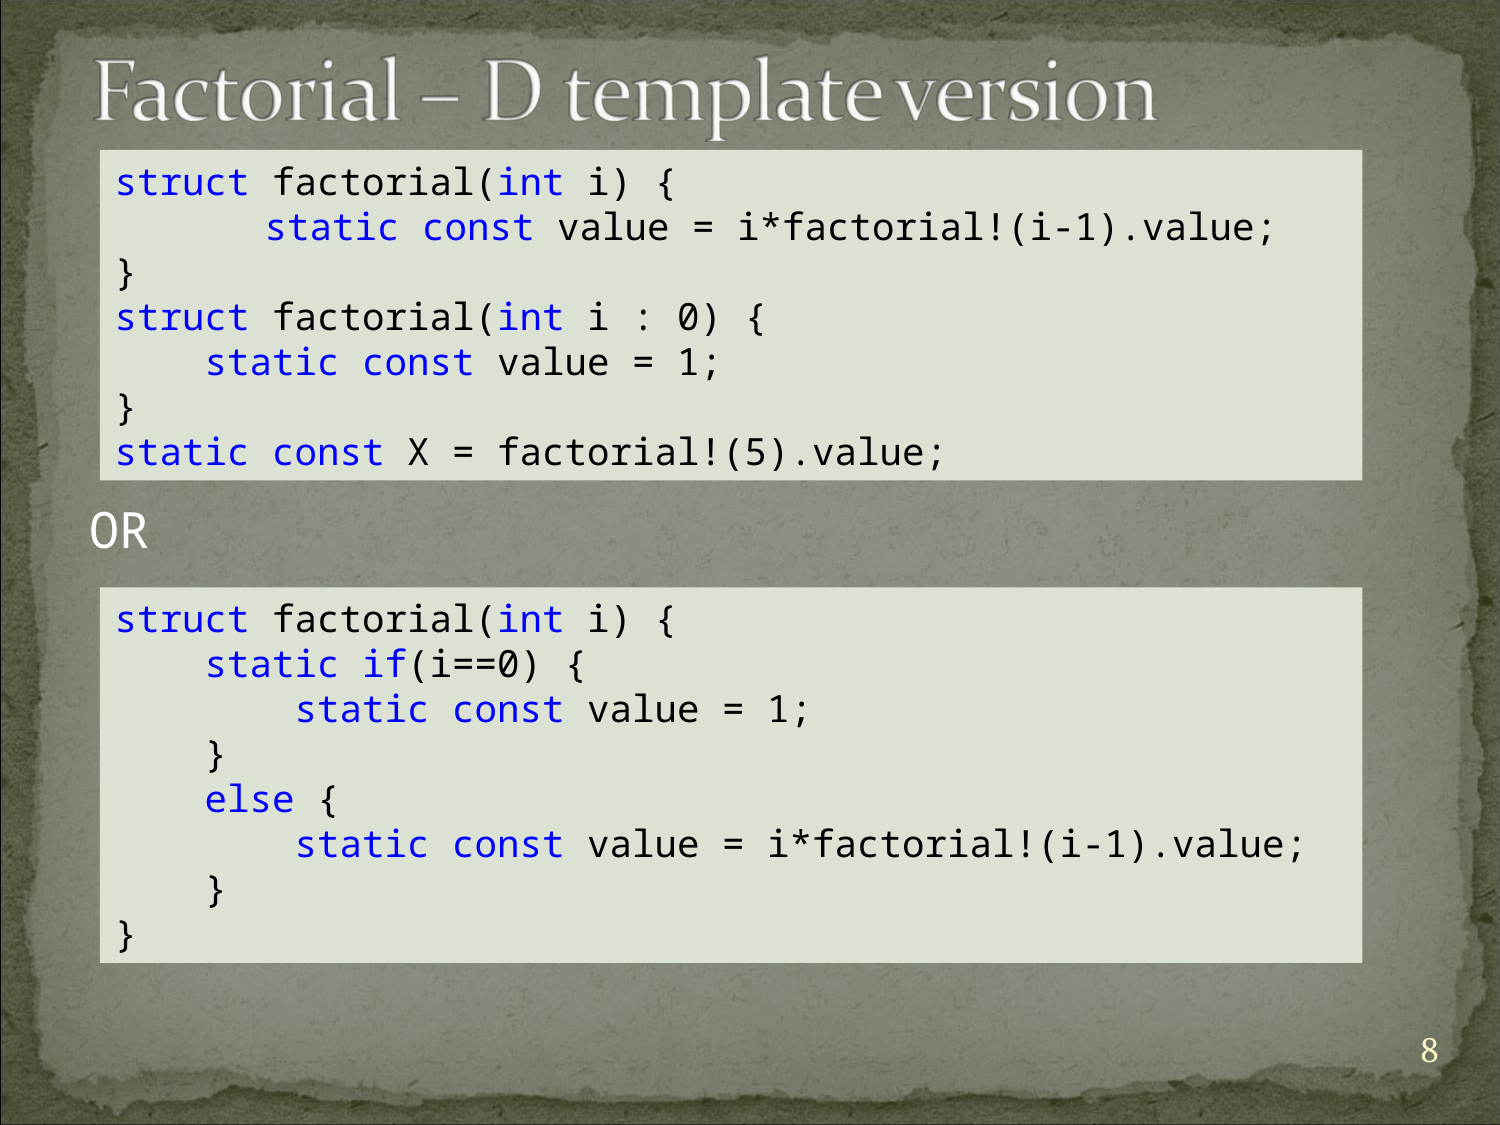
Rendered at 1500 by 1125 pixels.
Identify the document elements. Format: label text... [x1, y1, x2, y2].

list OR [75, 487, 1426, 1063]
text_box struct factorial(int i) { static const value = i*factorial!(i-1).value; } struct factorial(int i : 0) { static const value = 1; } static const X = factorial!(5).value; [99, 149, 1363, 481]
text_box 31 [1379, 1014, 1480, 1090]
picture [0, 0, 1500, 1125]
text_box struct factorial(int i) { static if(i==0) { static const value = 1; } else { static const value = i*factorial!(i-1).value; } } [99, 587, 1363, 963]
text_box [35, 10, 1427, 152]
